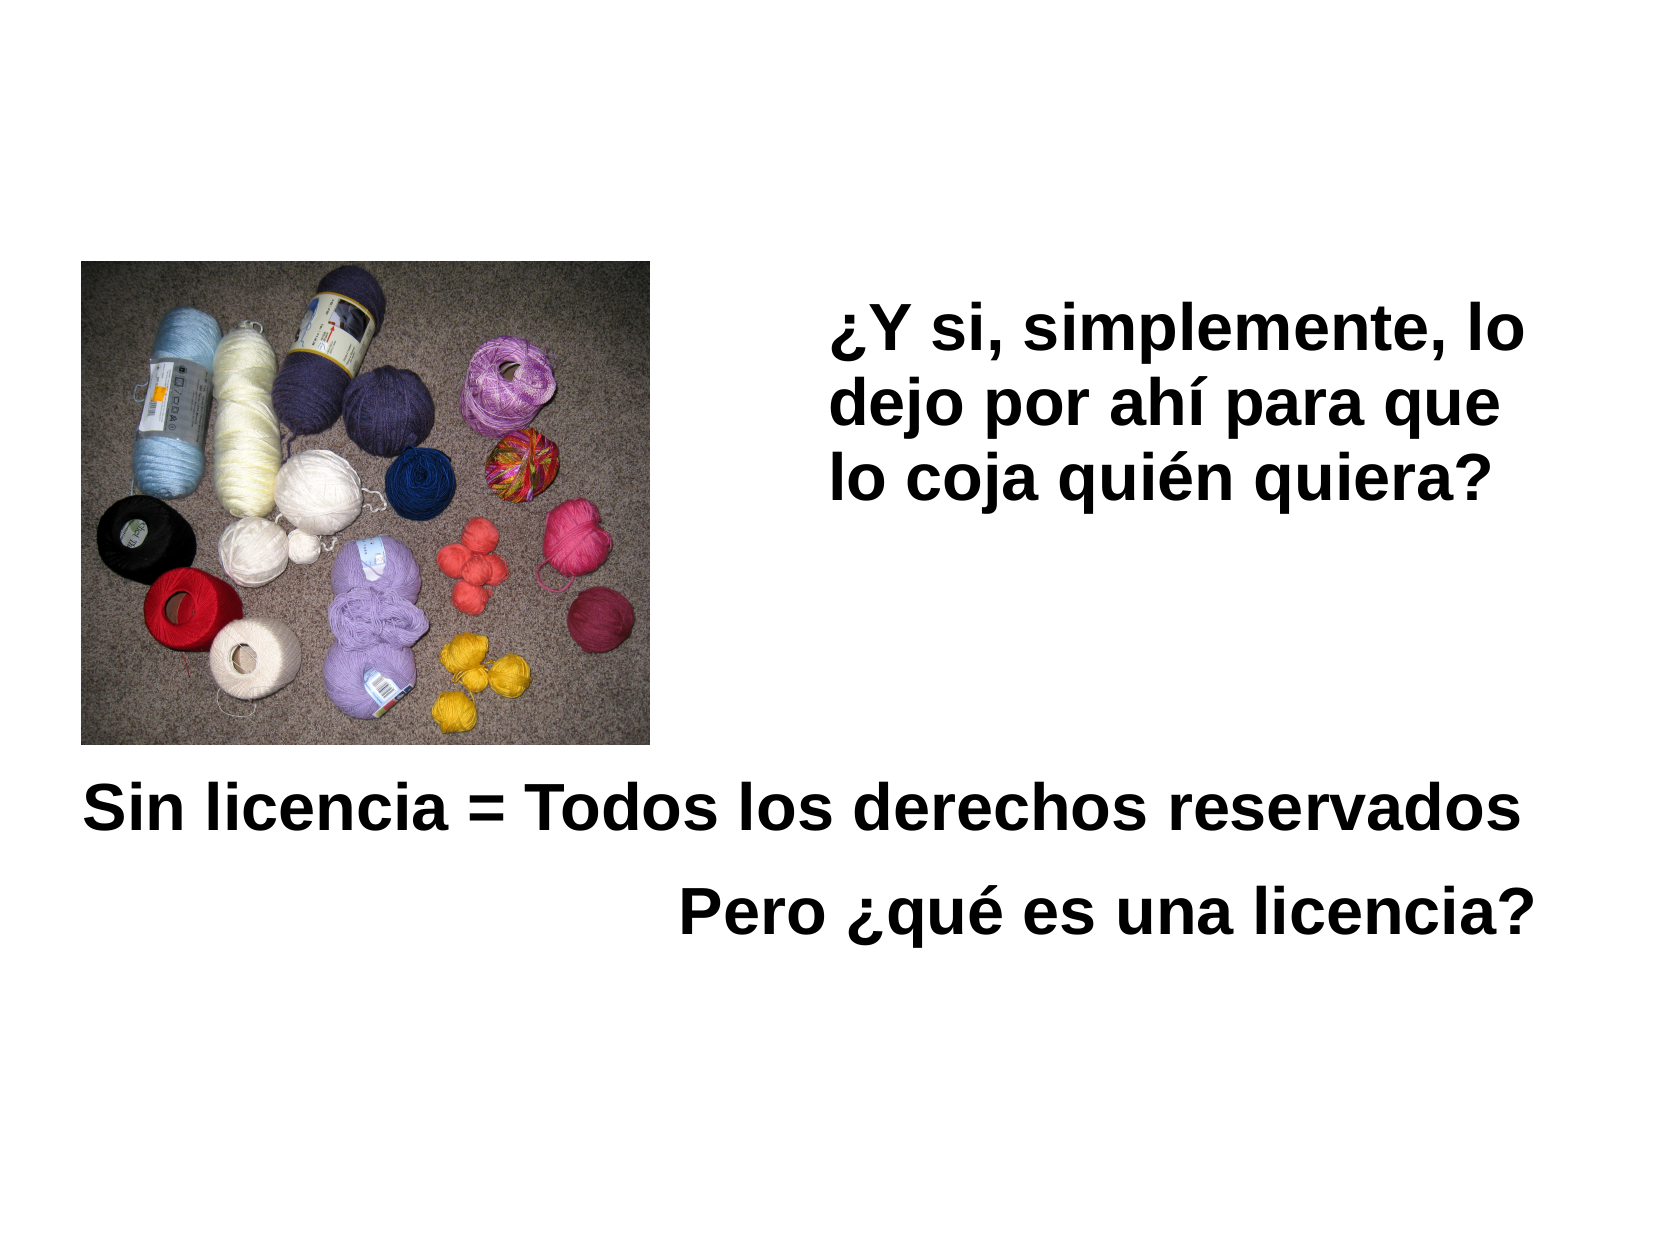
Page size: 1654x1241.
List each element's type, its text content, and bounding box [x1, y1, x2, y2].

list Sin licencia = Todos los derechos reservados Pero ¿qué es una licencia? [82, 665, 1538, 1009]
list ¿Y si, simplemente, lo dejo por ahí para que lo coja quién quiera? [828, 290, 1539, 634]
picture [81, 261, 650, 745]
